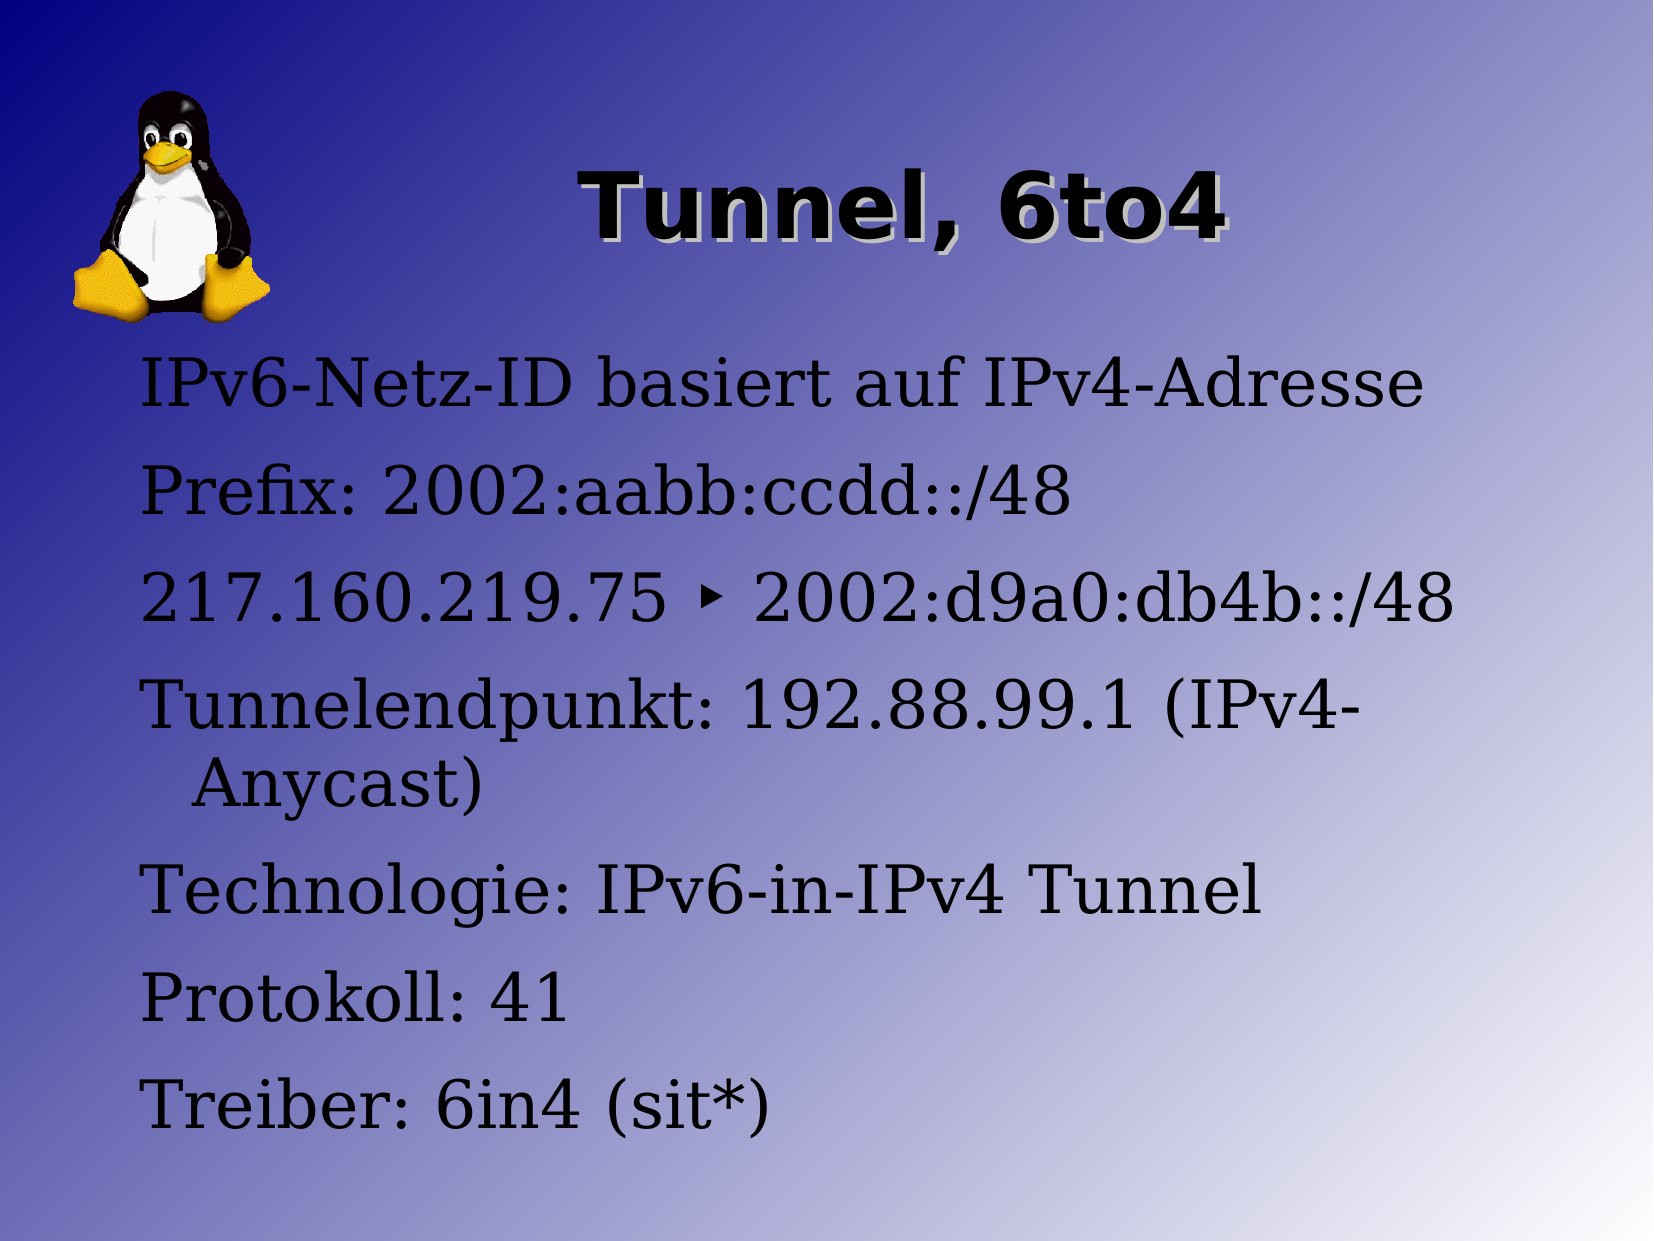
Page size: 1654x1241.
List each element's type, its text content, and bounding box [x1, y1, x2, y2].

title Tunnel, 6to4 [274, 102, 1533, 311]
list IPv6-Netz-ID basiert auf IPv4-Adresse Prefix: 2002:aabb:ccdd::/48 217.160.219.75 ‣ 2002:d9a0:db4b::/48 Tunnelendpunkt: 192.88.99.1 (IPv4-Anycast) Technologie: IPv6-in-IPv4 Tunnel Protokoll: 41 Treiber: 6in4 (sit*) [121, 344, 1533, 1145]
picture [73, 91, 270, 323]
